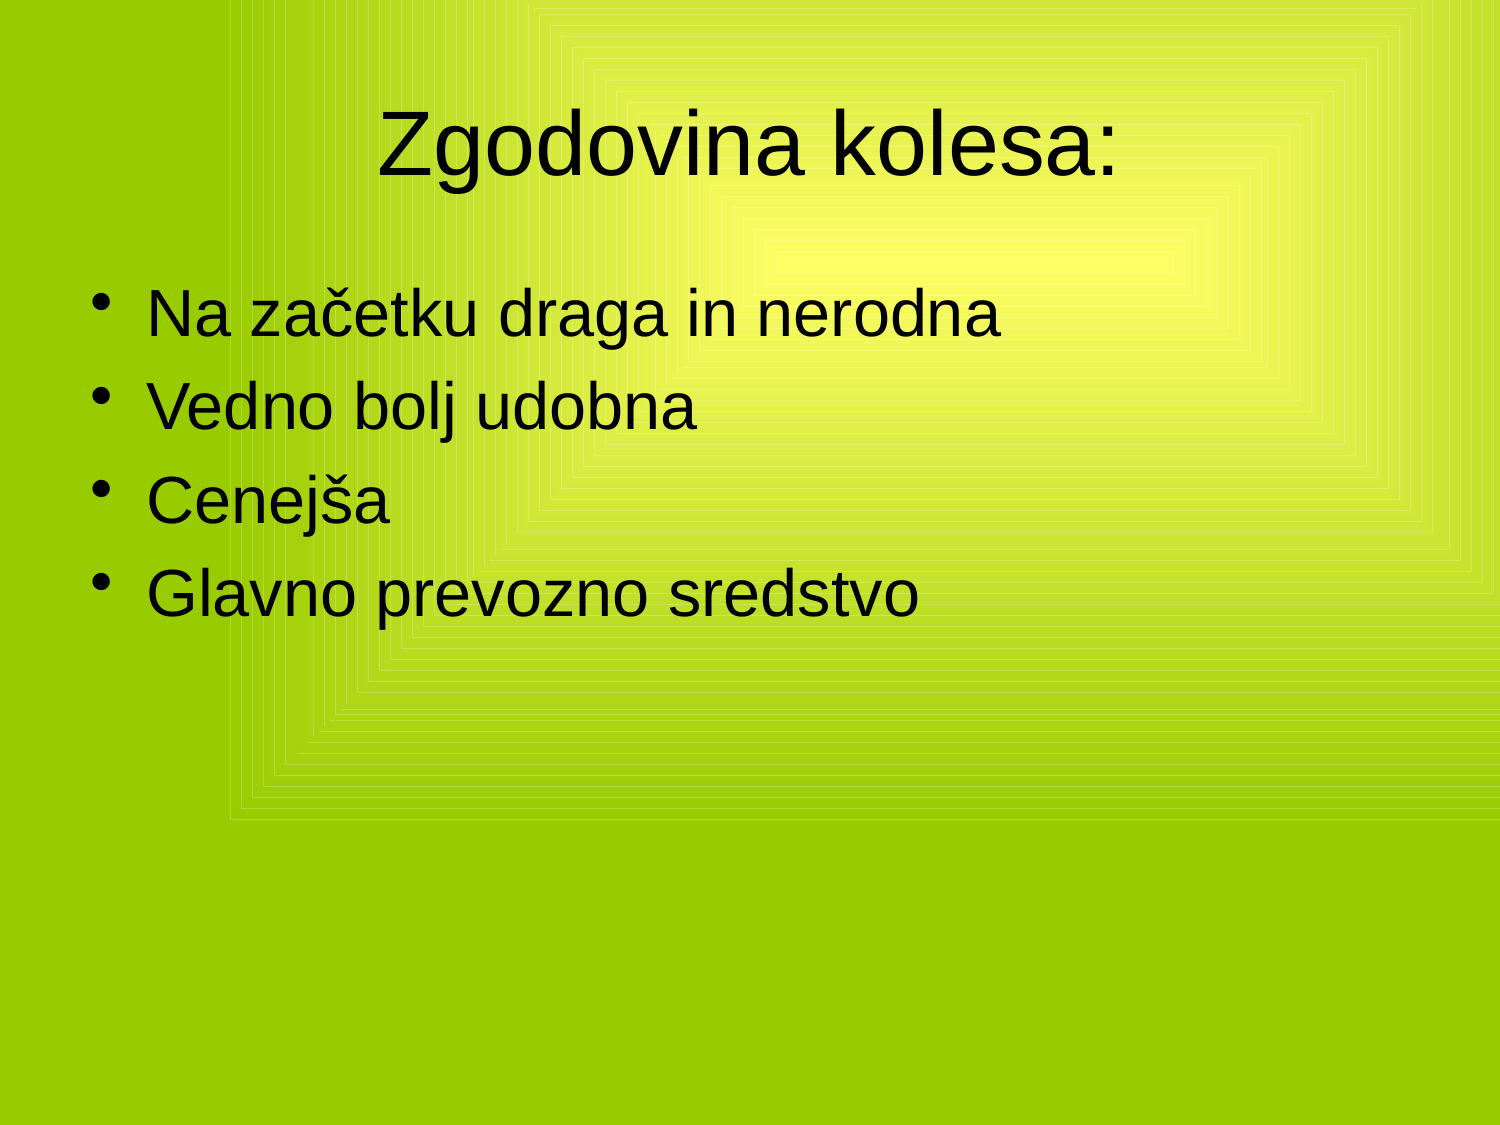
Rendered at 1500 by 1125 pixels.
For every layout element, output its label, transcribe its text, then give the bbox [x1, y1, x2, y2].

list Na začetku draga in nerodna Vedno bolj udobna Cenejša Glavno prevozno sredstvo [75, 262, 1425, 1005]
title Zgodovina kolesa: [75, 45, 1425, 233]
